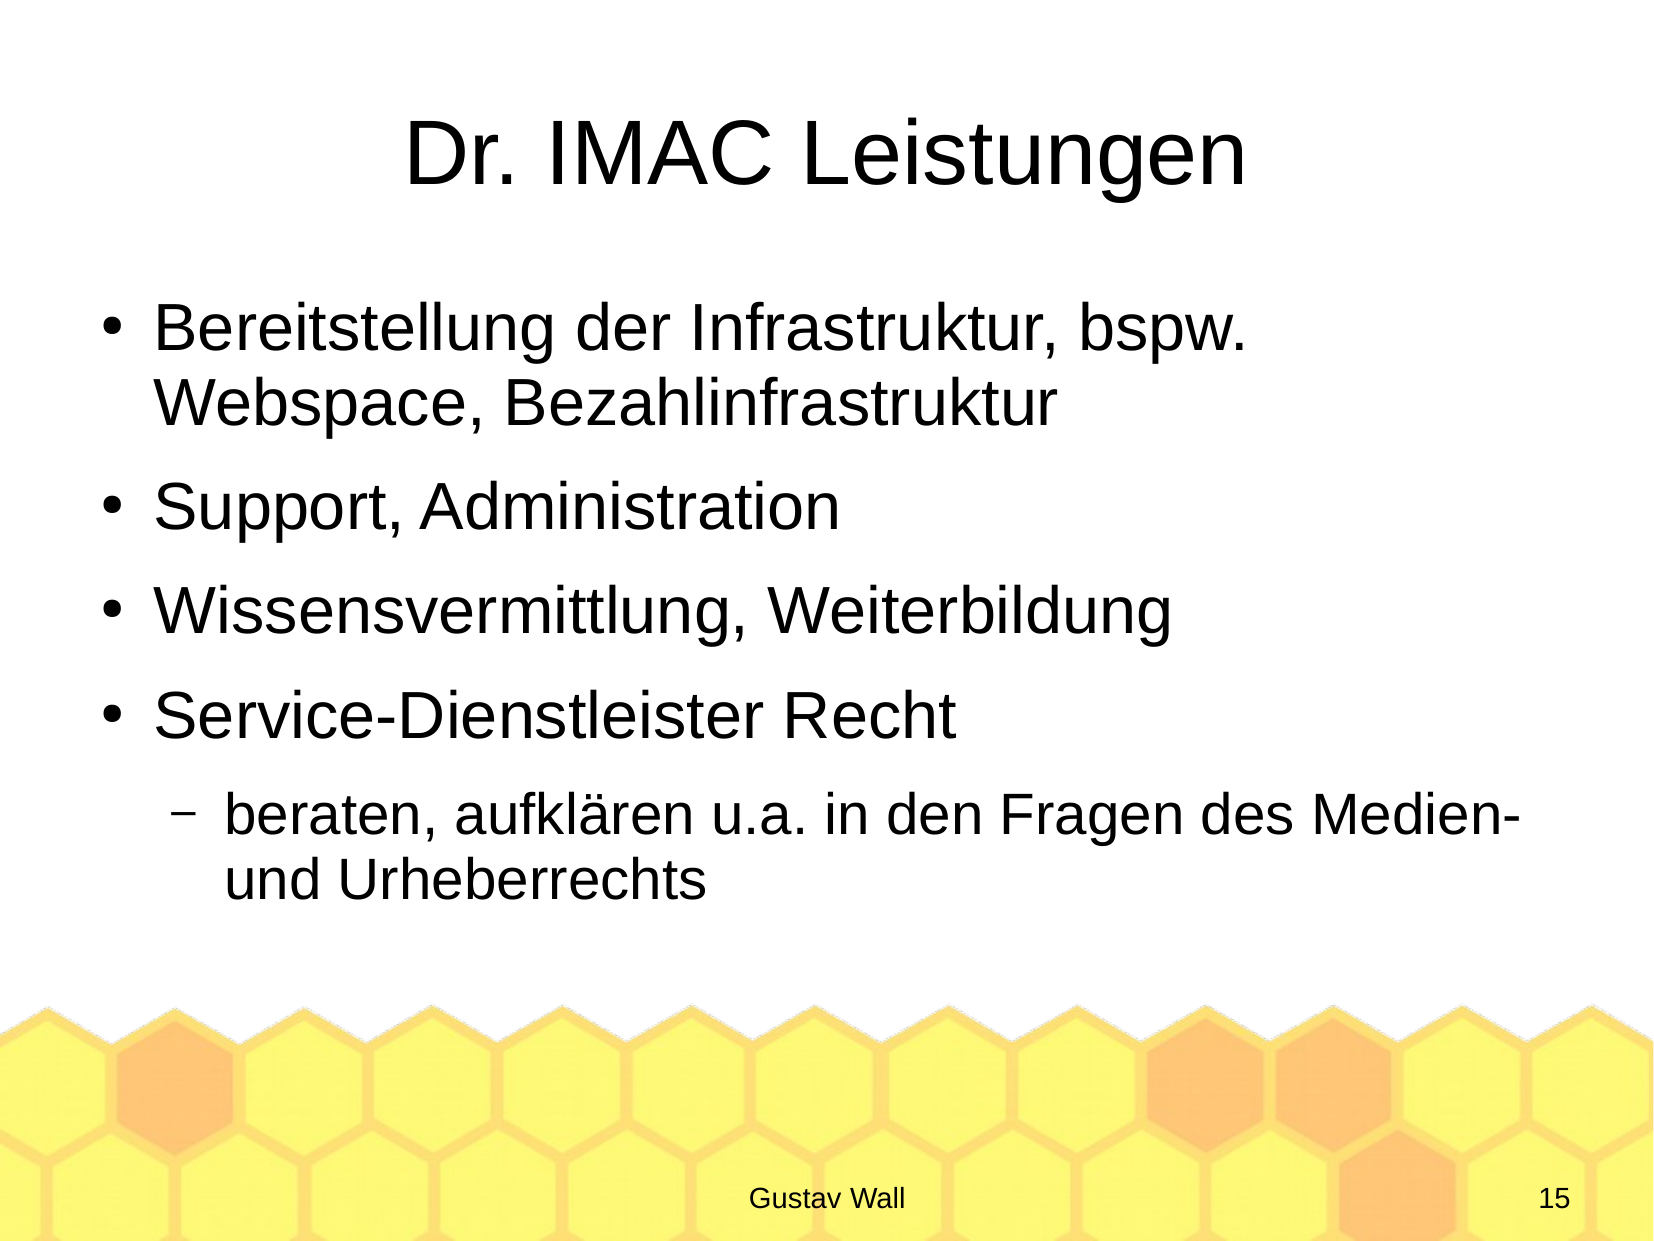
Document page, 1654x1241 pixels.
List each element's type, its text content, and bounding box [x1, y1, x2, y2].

list Bereitstellung der Infrastruktur, bspw. Webspace, Bezahlinfrastruktur Support, Administration Wissensvermittlung, Weiterbildung Service-Dienstleister Recht beraten, aufklären u.a. in den Fragen des Medien- und Urheberrechts [82, 290, 1571, 1010]
title Dr. IMAC Leistungen [82, 49, 1571, 257]
picture [0, 1001, 1654, 1241]
